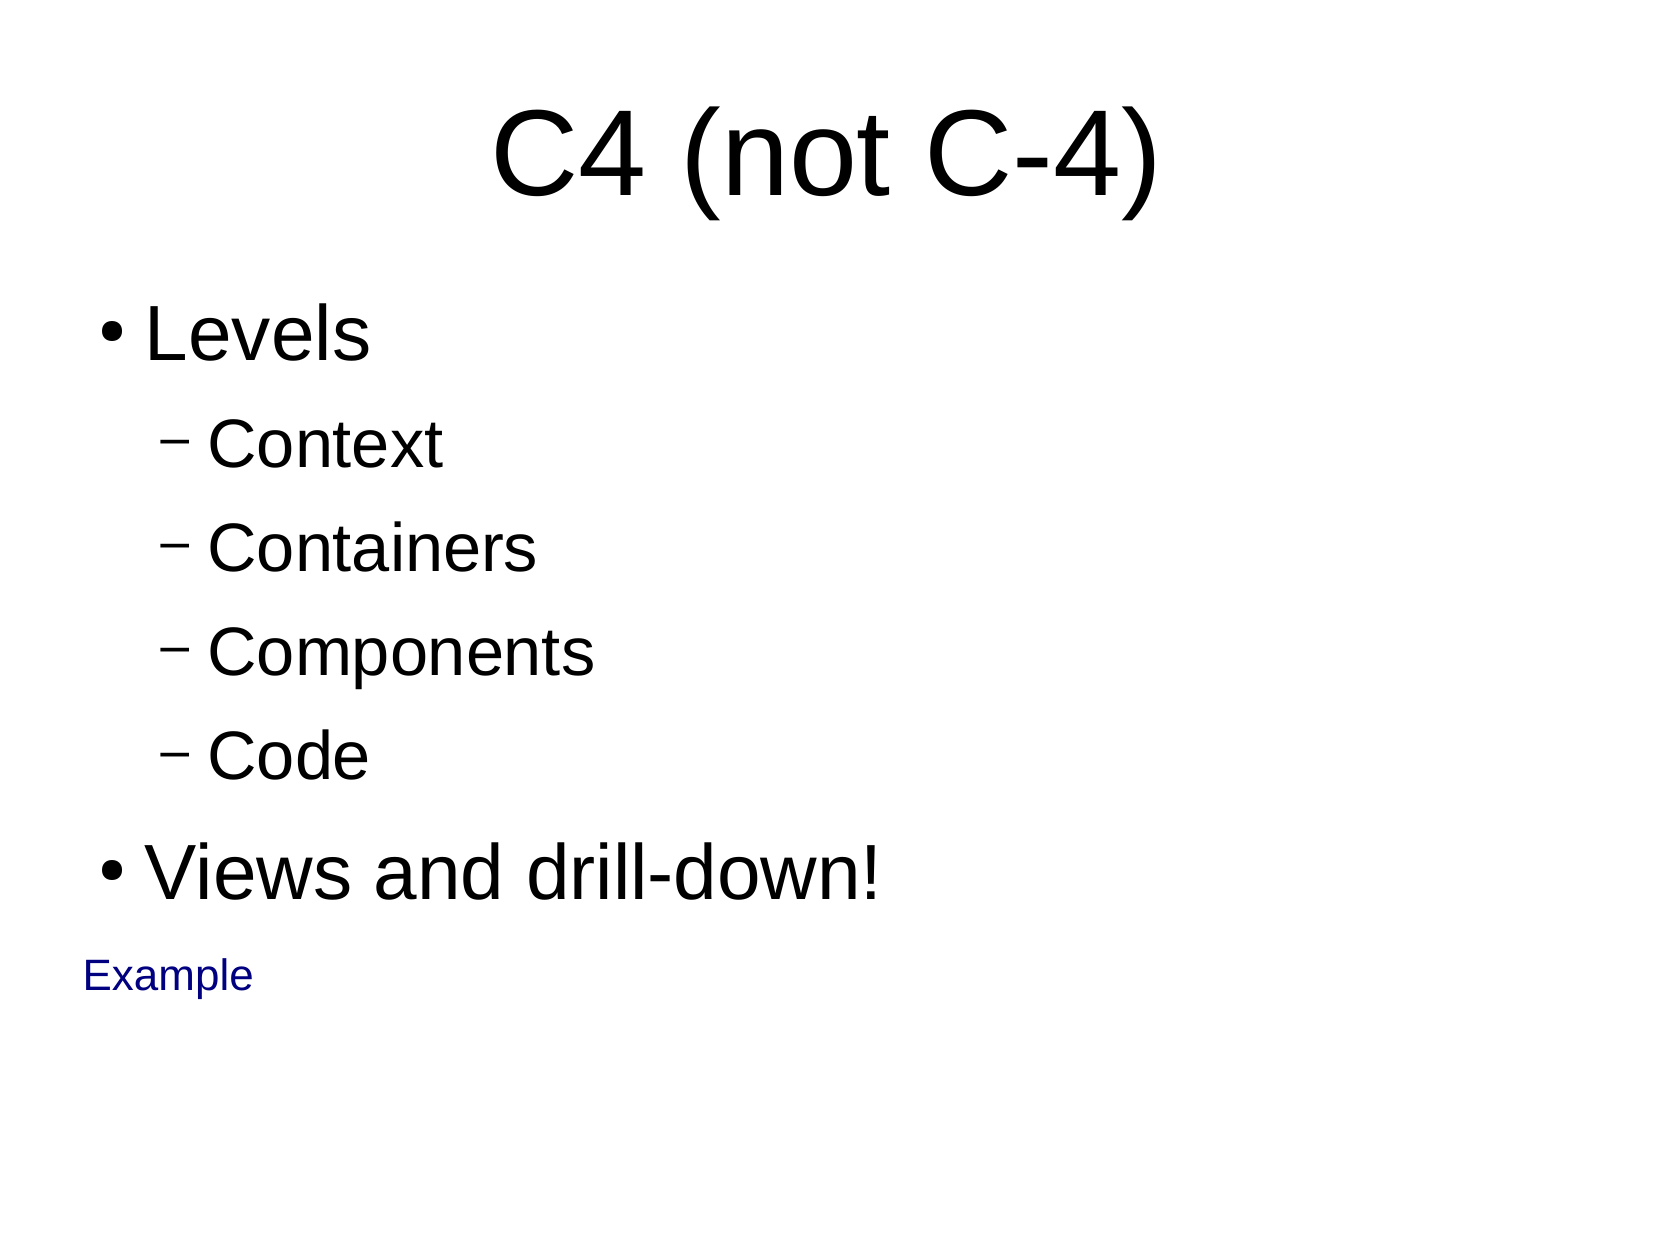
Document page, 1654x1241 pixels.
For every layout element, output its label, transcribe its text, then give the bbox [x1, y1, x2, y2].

title C4 (not C-4) [82, 49, 1571, 257]
list Levels Context Containers Components Code Views and drill-down! Example [82, 290, 1571, 1010]
